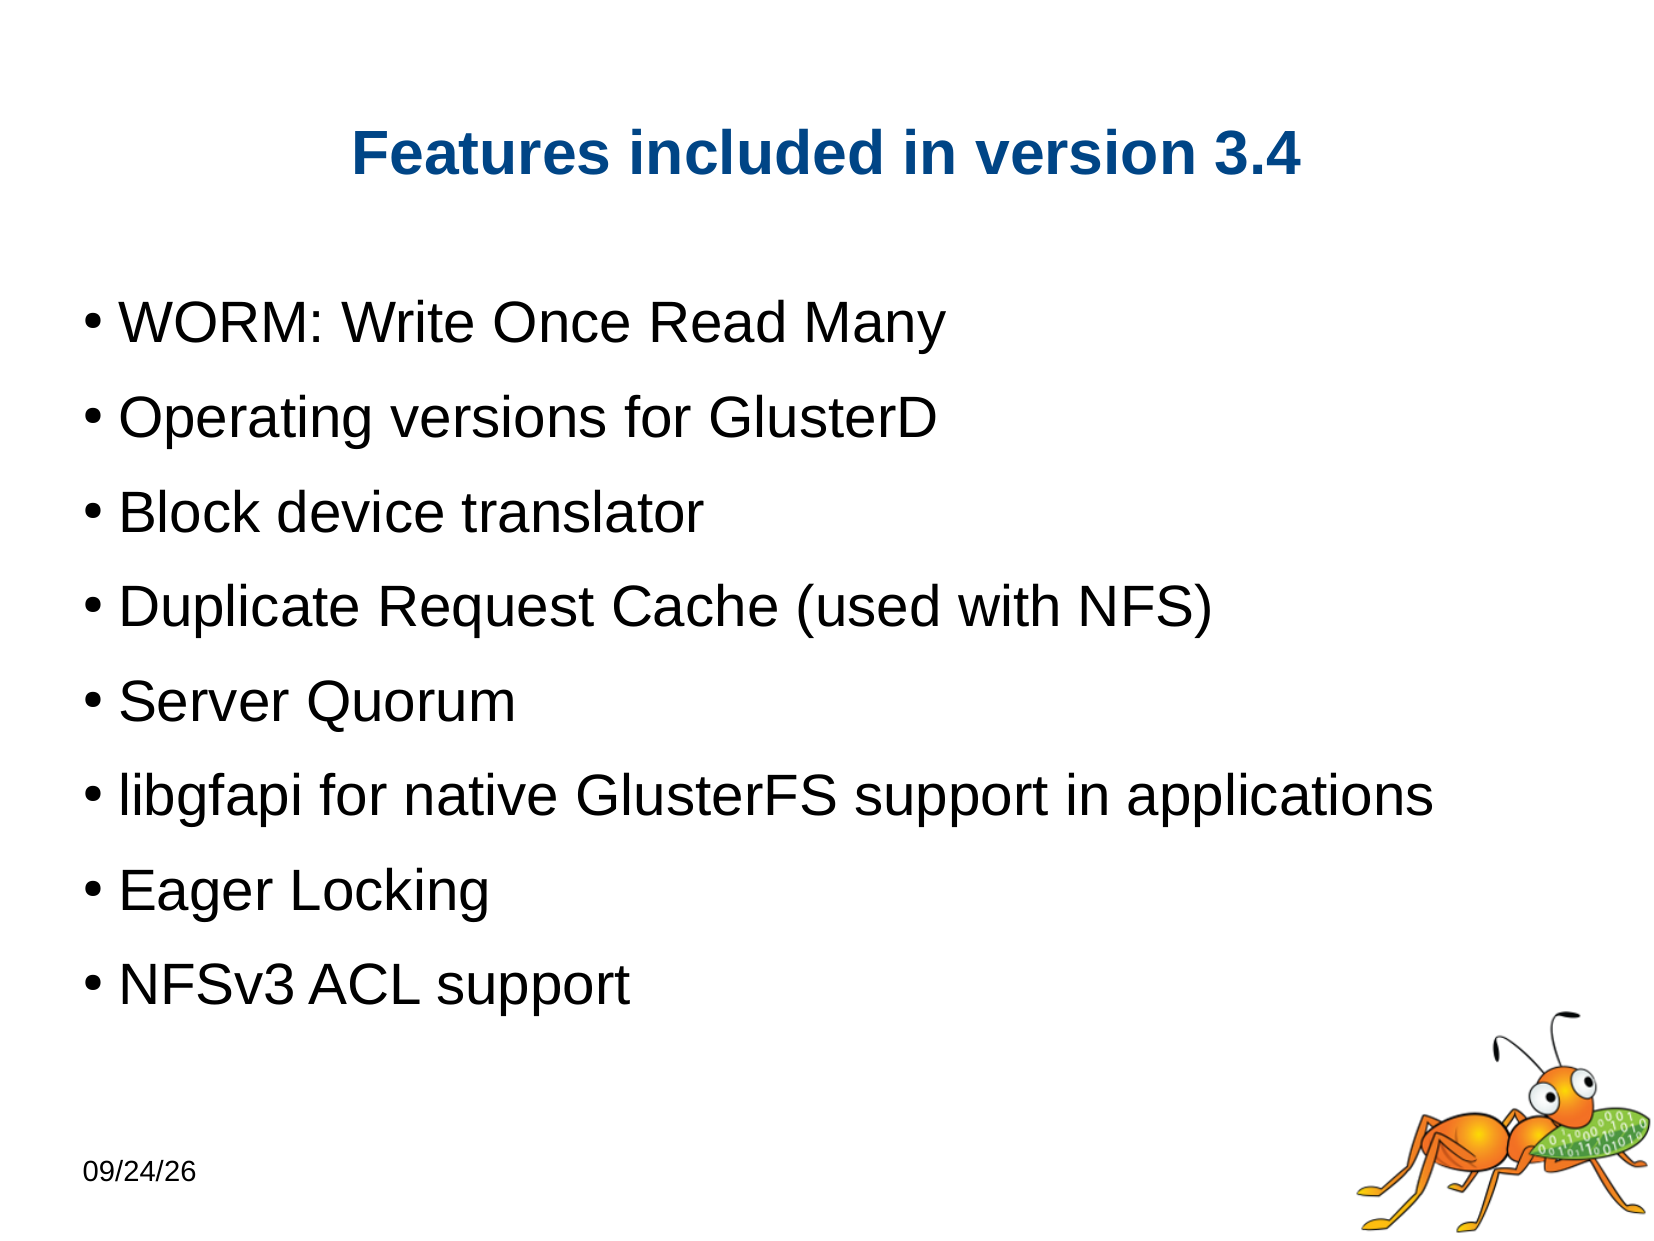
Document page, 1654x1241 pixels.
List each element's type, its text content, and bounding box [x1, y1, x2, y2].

title Features included in version 3.4 [82, 49, 1571, 257]
picture [1353, 1009, 1654, 1235]
list WORM: Write Once Read Many Operating versions for GlusterD Block device translator Duplicate Request Cache (used with NFS) Server Quorum libgfapi for native GlusterFS support in applications Eager Locking NFSv3 ACL support [82, 290, 1571, 1010]
